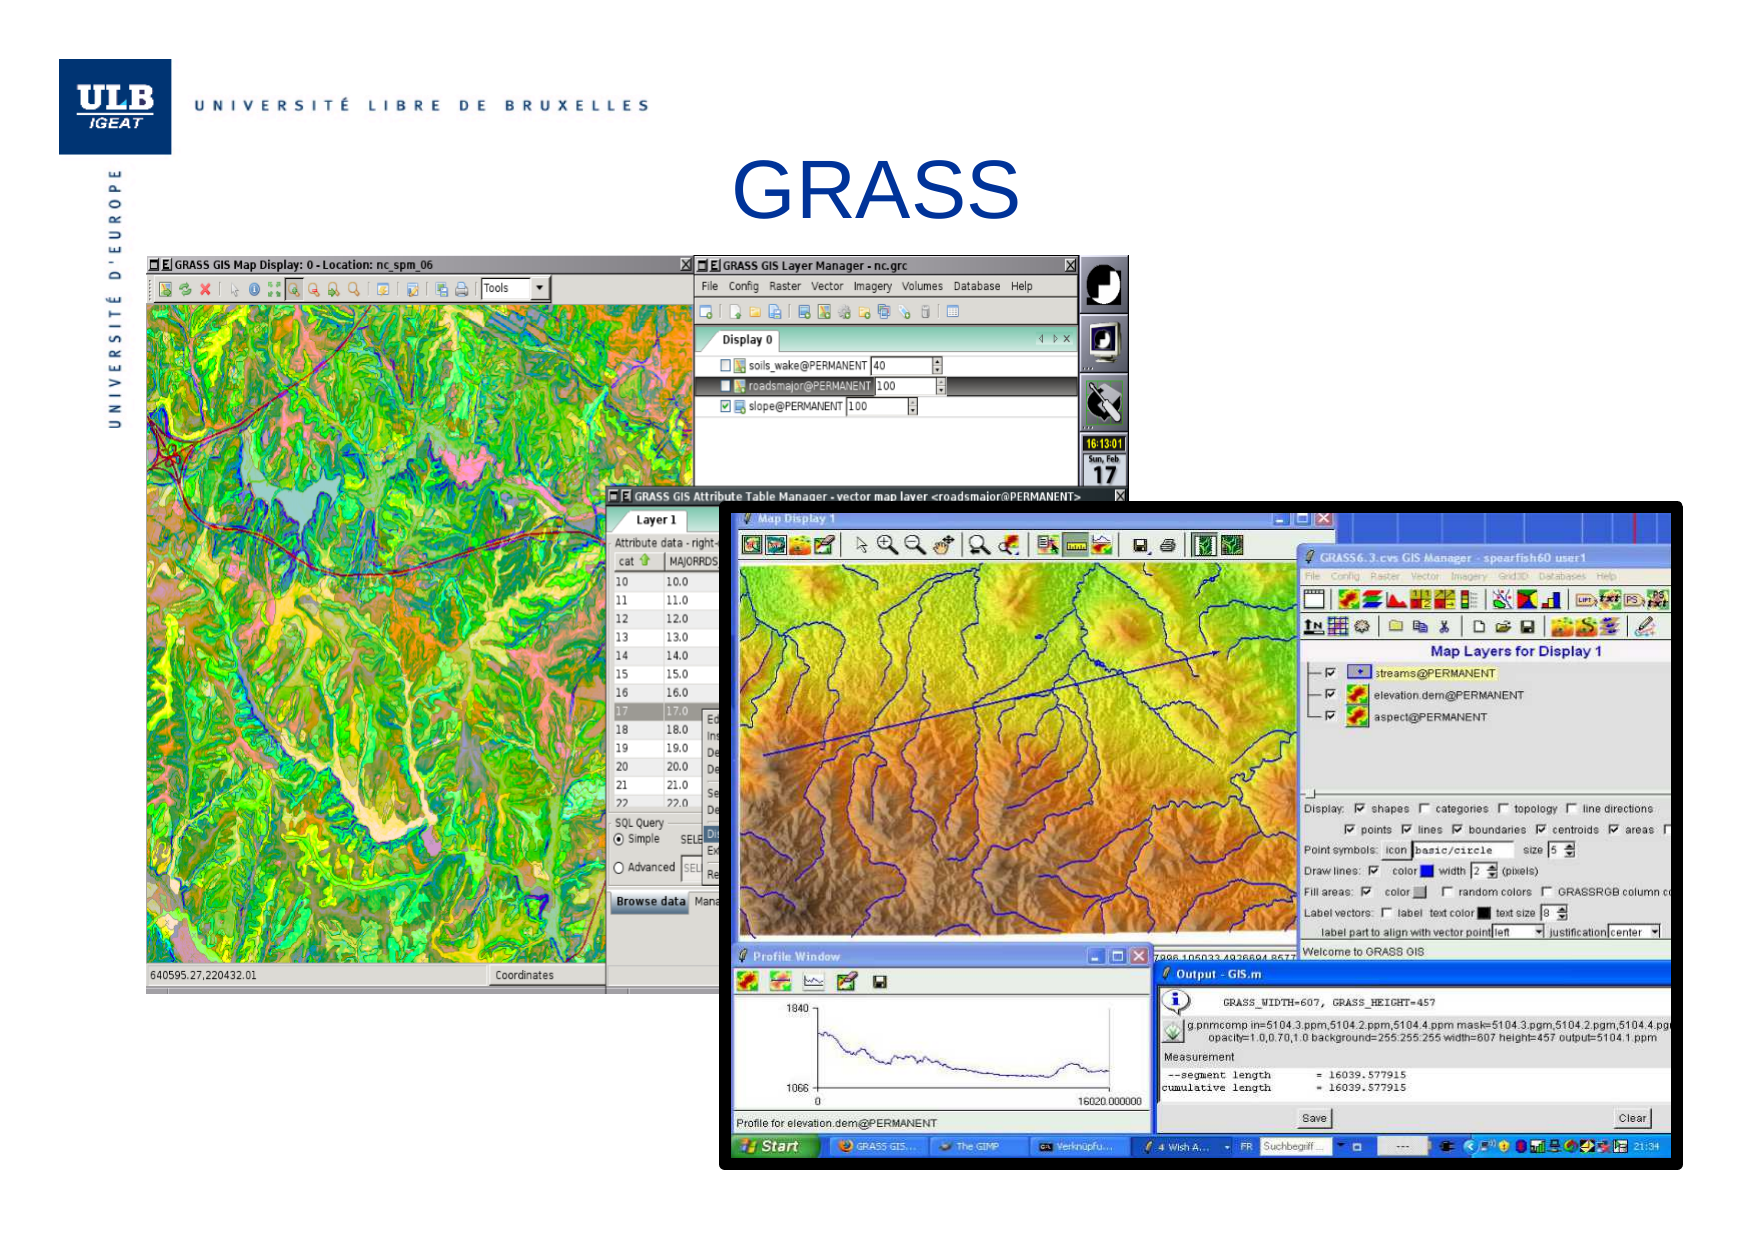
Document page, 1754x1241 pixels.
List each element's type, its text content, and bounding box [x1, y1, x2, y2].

picture [59, 59, 1695, 1182]
title GRASS [140, 131, 1613, 254]
